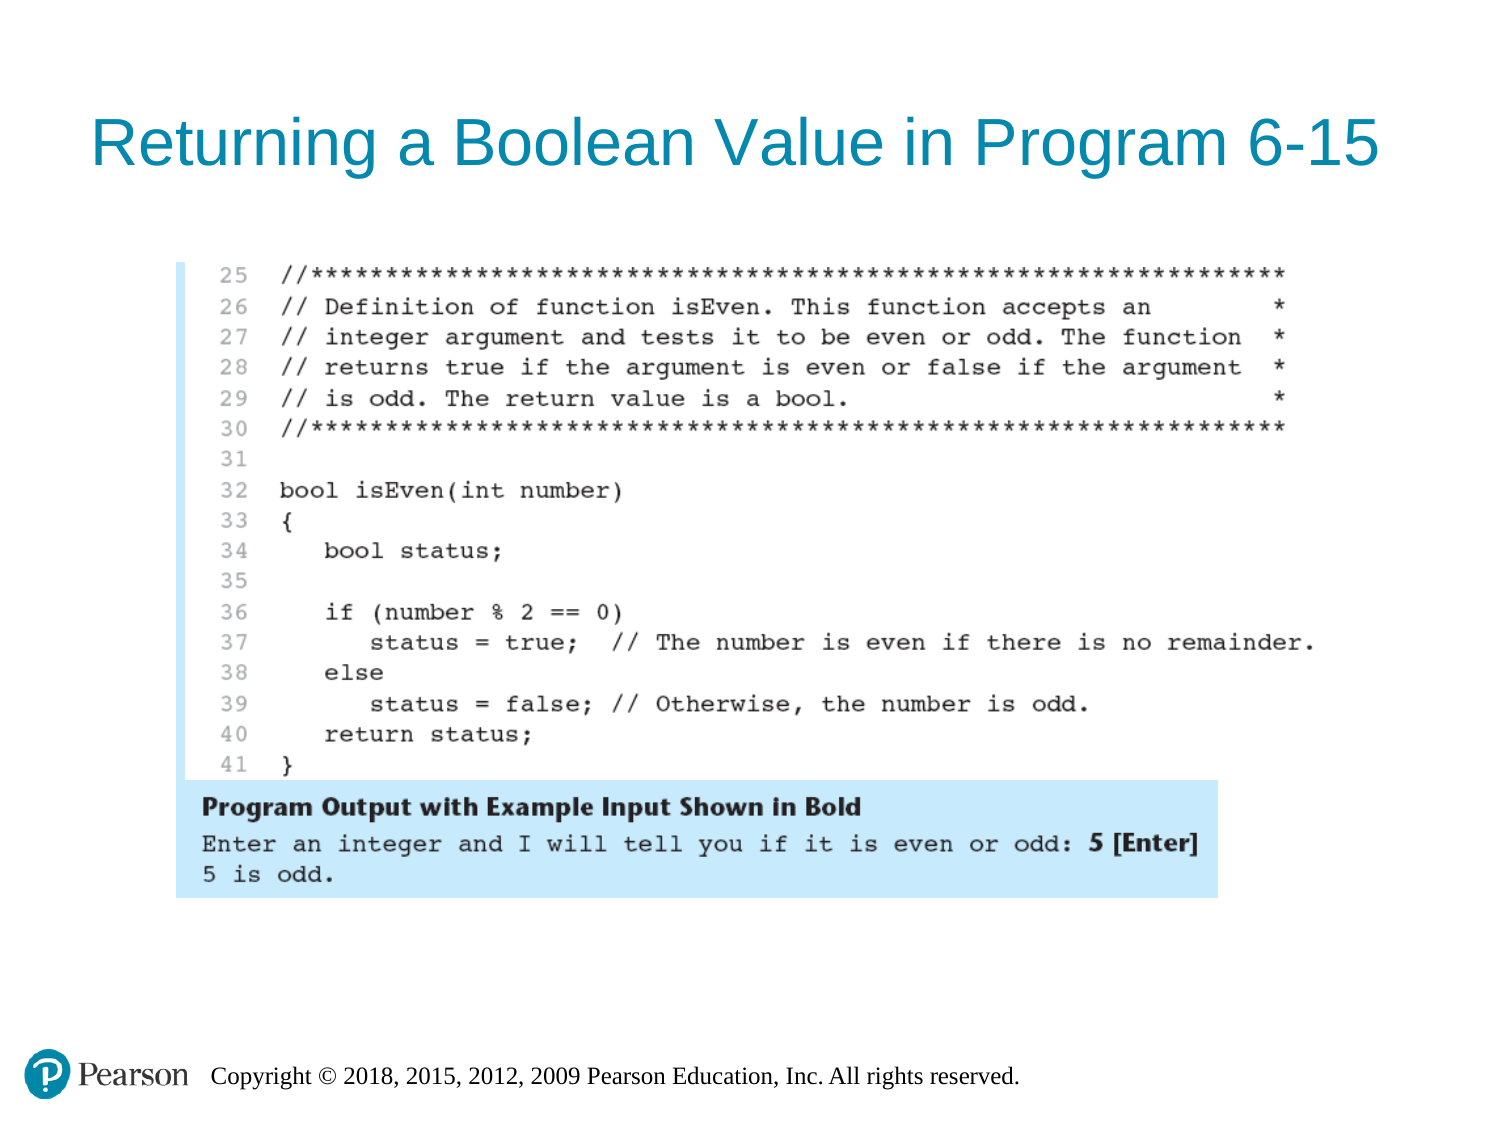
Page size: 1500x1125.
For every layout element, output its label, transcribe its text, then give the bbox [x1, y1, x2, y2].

title Returning a Boolean Value in Program 6-15 [75, 45, 1426, 233]
picture [176, 262, 1324, 898]
